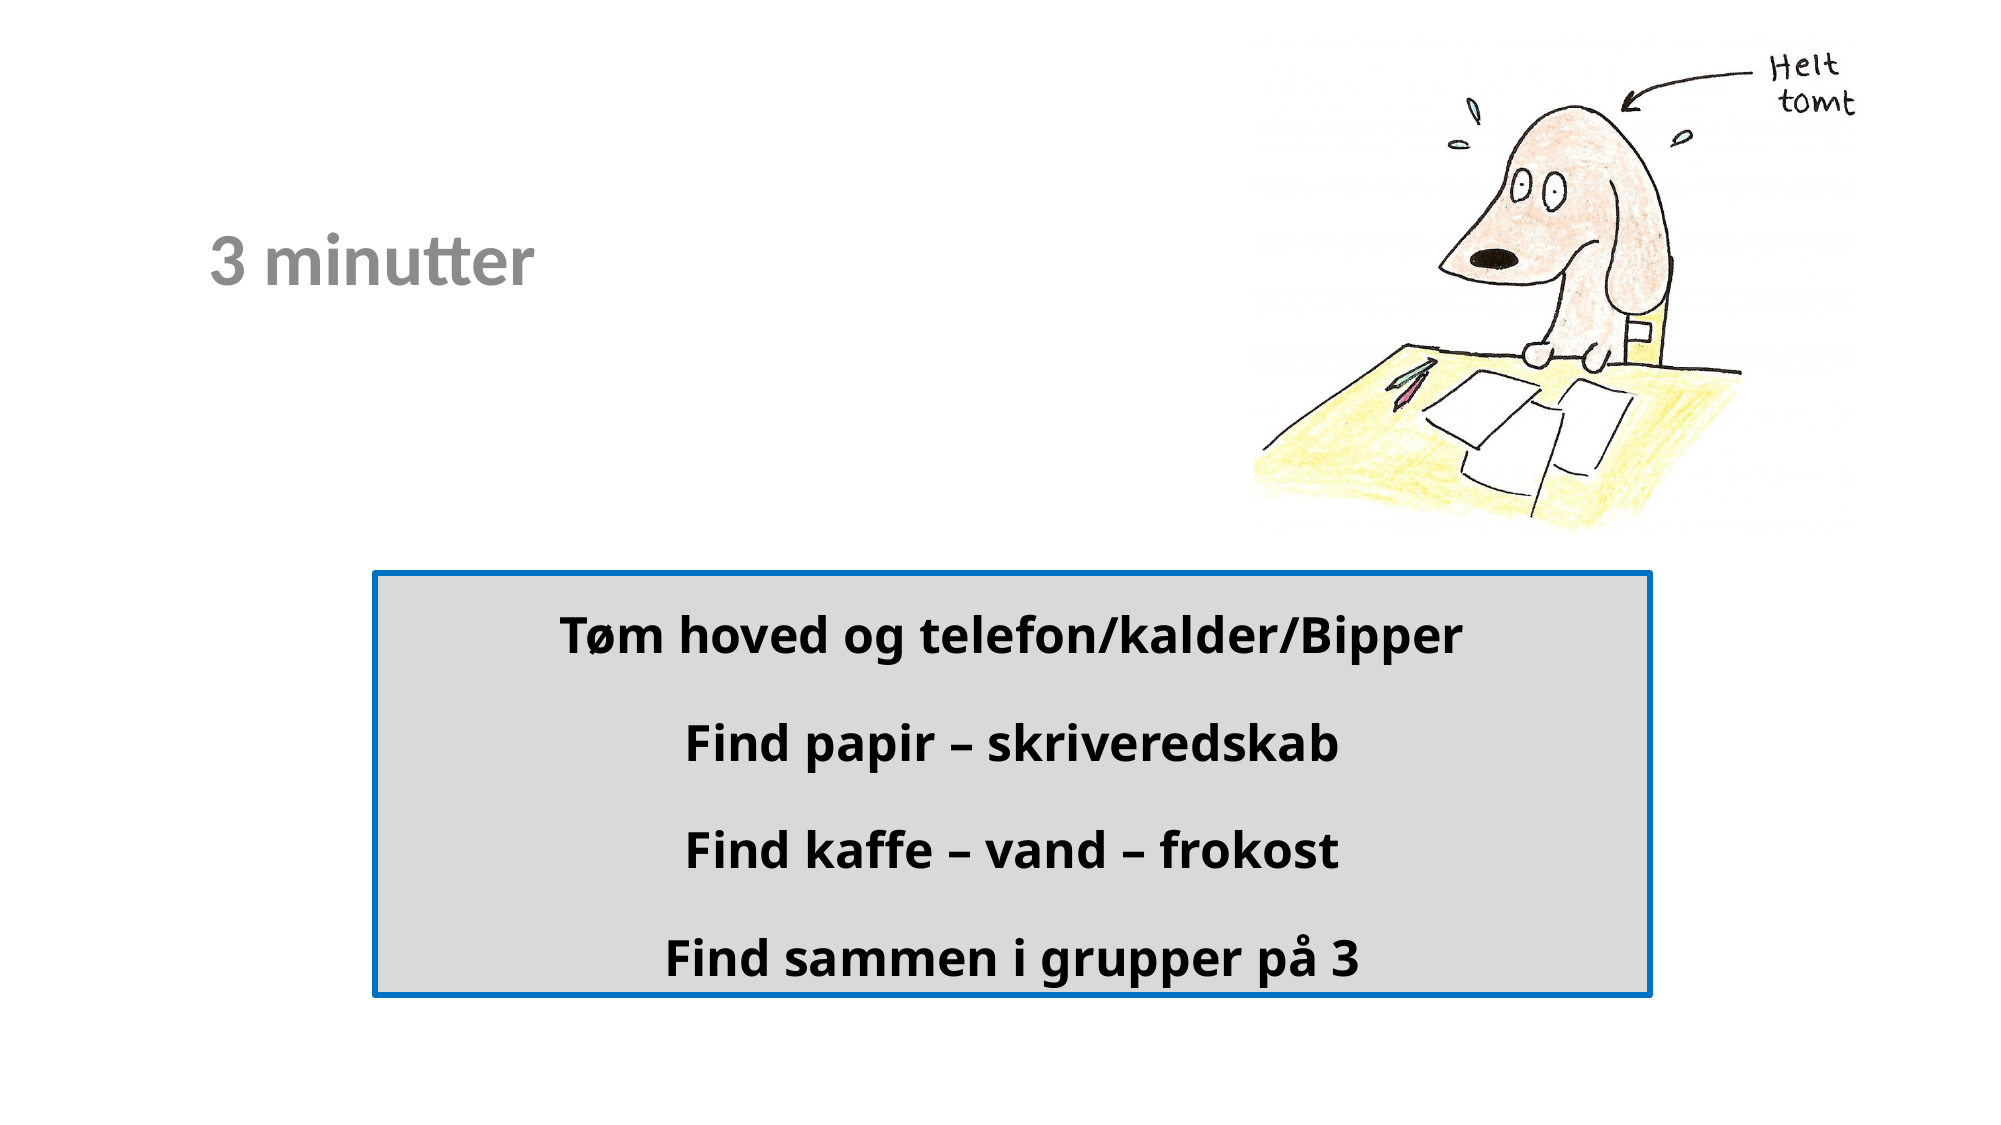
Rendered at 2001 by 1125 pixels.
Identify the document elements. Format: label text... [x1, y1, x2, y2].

list 3 minutter [193, 213, 1254, 460]
picture [1254, 31, 1857, 534]
title Tøm hoved og telefon/kalder/Bipper Find papir – skriveredskab Find kaffe – vand – frokost Find sammen i grupper på 3 [374, 573, 1650, 996]
